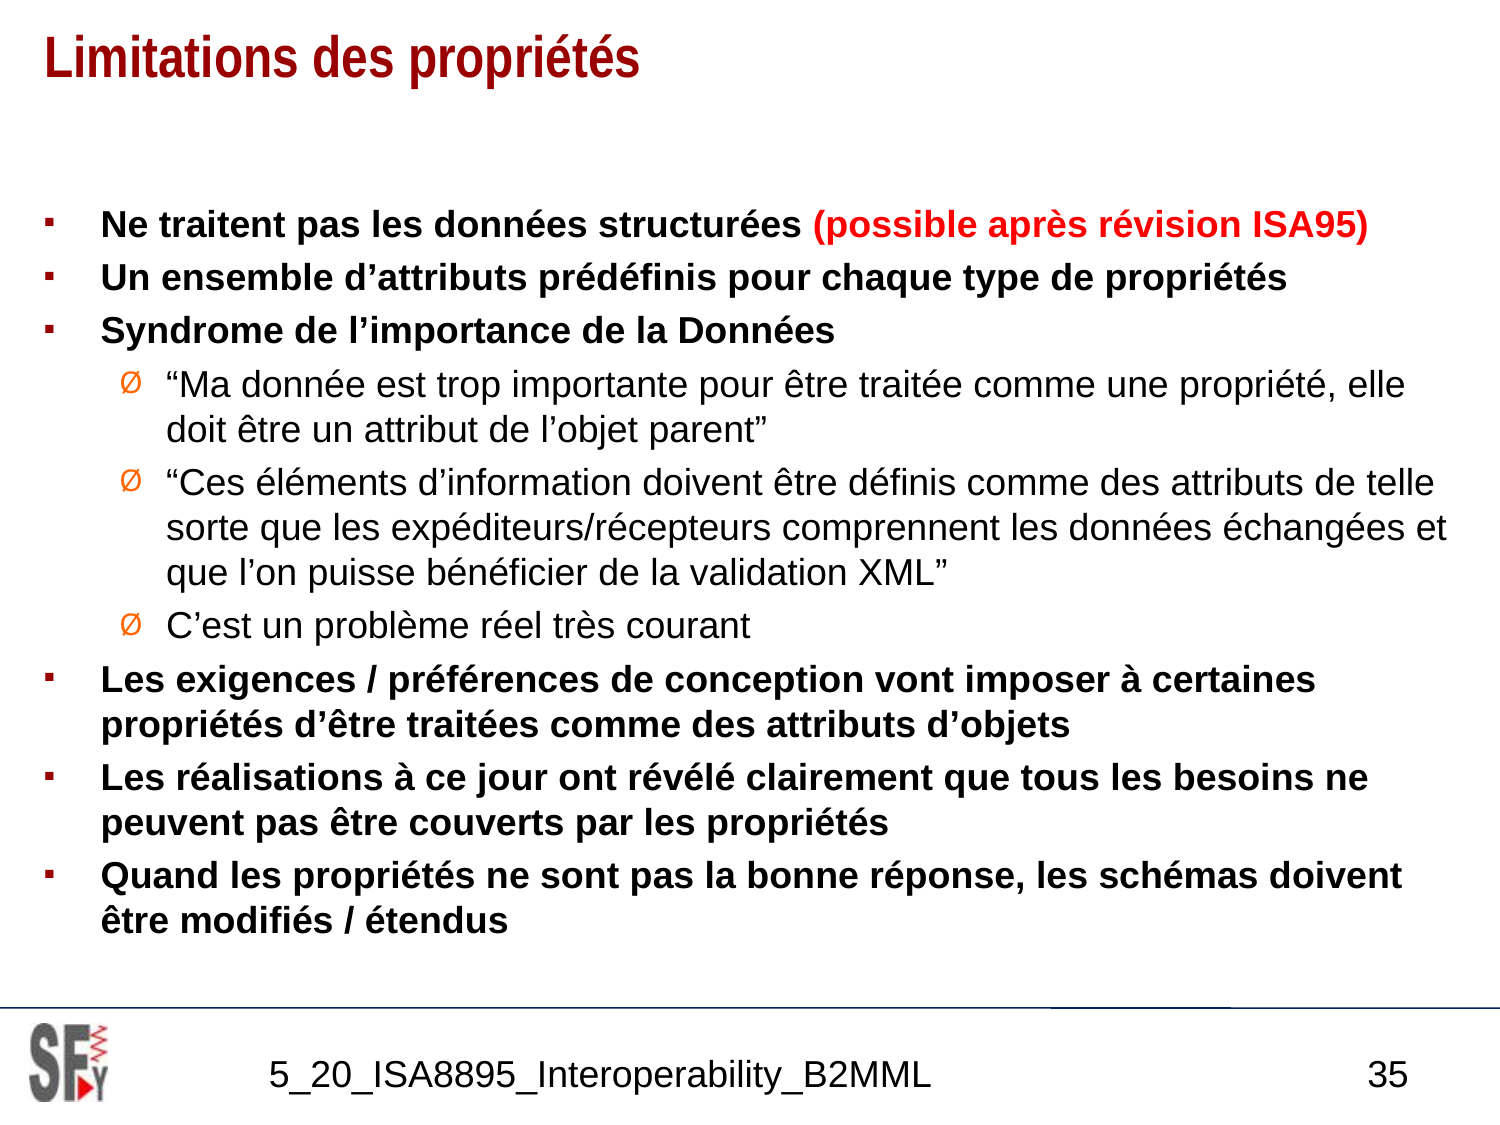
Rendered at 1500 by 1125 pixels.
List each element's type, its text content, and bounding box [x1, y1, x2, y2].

title Limitations des propriétés [29, 12, 1471, 138]
slide_number <numéro> [1352, 1034, 1490, 1103]
footer 5_20_ISA8895_Interoperability_B2MML [253, 1034, 1336, 1103]
list Ne traitent pas les données structurées (possible après révision ISA95) Un ensemble d’attributs prédéfinis pour chaque type de propriétés Syndrome de l’importance de la Données “Ma donnée est trop importante pour être traitée comme une propriété, elle doit être un attribut de l’objet parent” “Ces éléments d’information doivent être définis comme des attributs de telle sorte que les expéditeurs/récepteurs comprennent les données échangées et que l’on puisse bénéficier de la validation XML” C’est un problème réel très courant Les exigences / préférences de conception vont imposer à certaines propriétés d’être traitées comme des attributs d’objets Les réalisations à ce jour ont révélé clairement que tous les besoins ne peuvent pas être couverts par les propriétés Quand les propriétés ne sont pas la bonne réponse, les schémas doivent être modifiés / étendus [29, 184, 1471, 988]
picture [29, 1023, 108, 1102]
